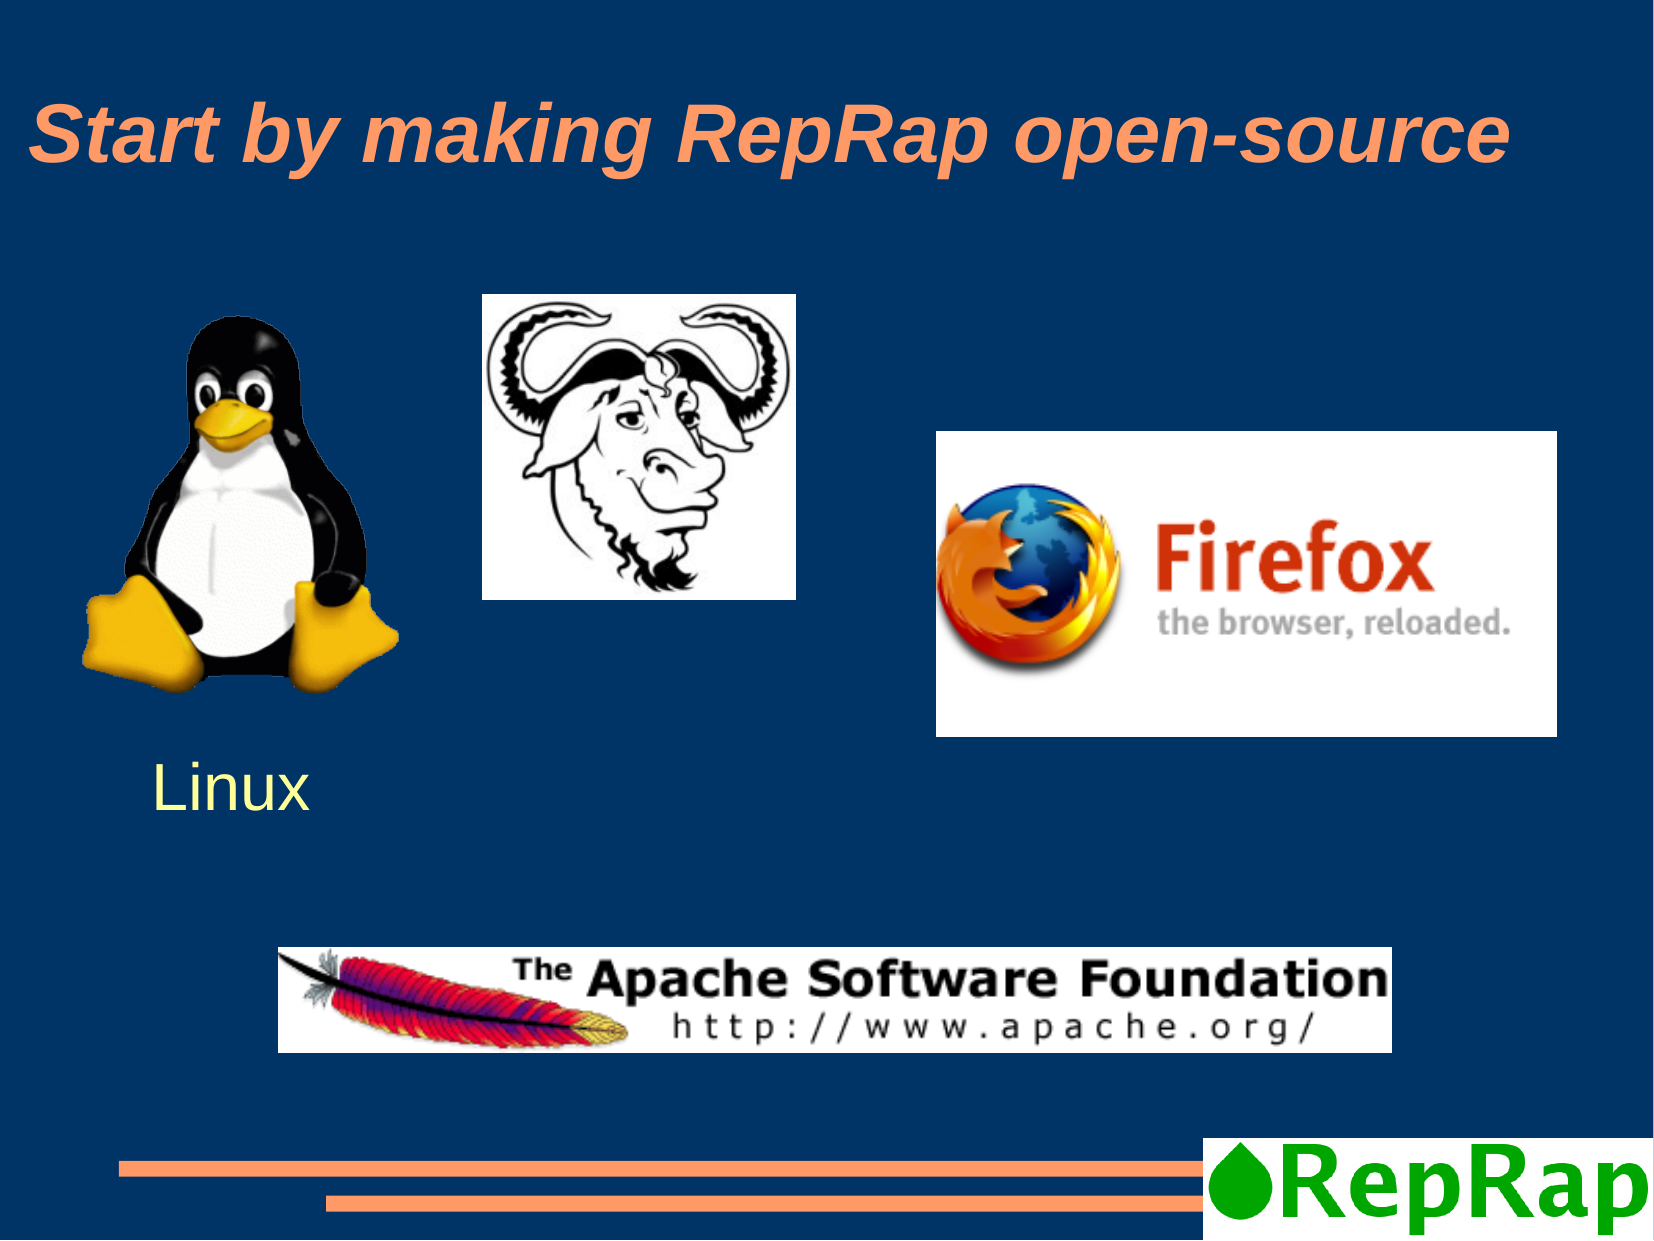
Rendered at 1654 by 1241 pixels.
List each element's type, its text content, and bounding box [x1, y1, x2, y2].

picture [482, 294, 796, 600]
title Start by making RepRap open-source [28, 0, 1654, 267]
picture [936, 431, 1557, 737]
subtitle Linux [151, 727, 356, 856]
picture [278, 947, 1392, 1053]
picture [51, 270, 466, 727]
picture [1203, 1138, 1654, 1241]
